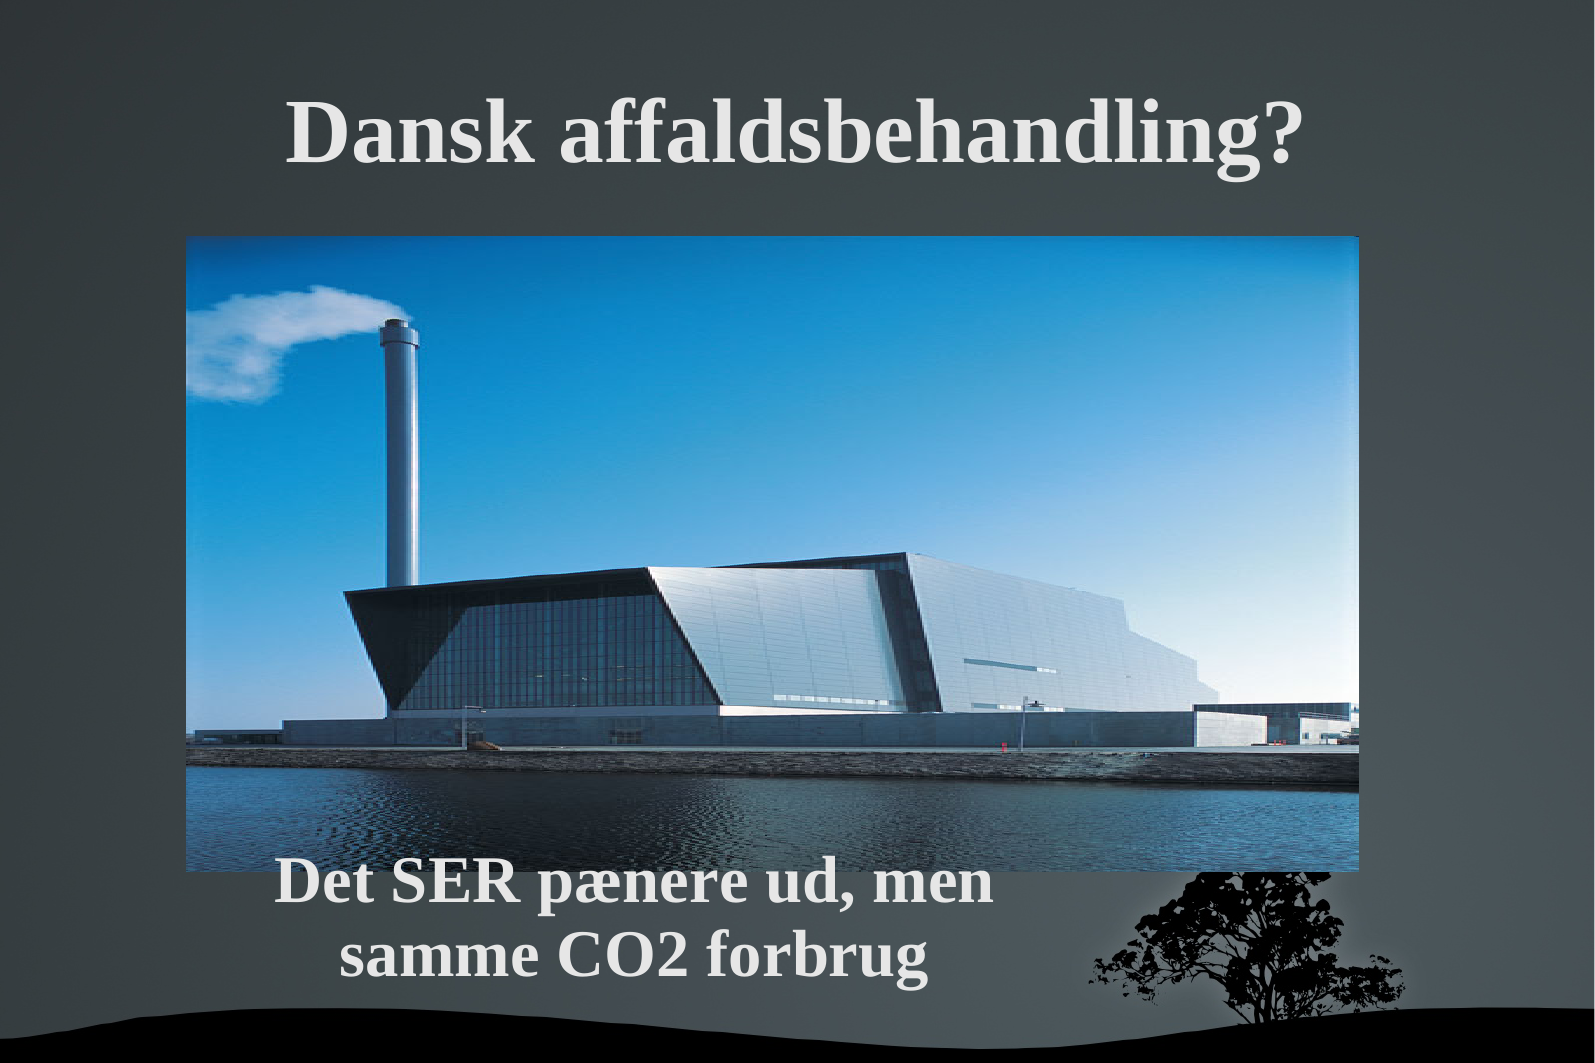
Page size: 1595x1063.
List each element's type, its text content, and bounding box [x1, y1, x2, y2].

picture [0, 0, 1595, 1063]
title Dansk affaldsbehandling? [79, 31, 1515, 231]
text_box Det SER pænere ud, men samme CO2 forbrug [206, 829, 1063, 1004]
